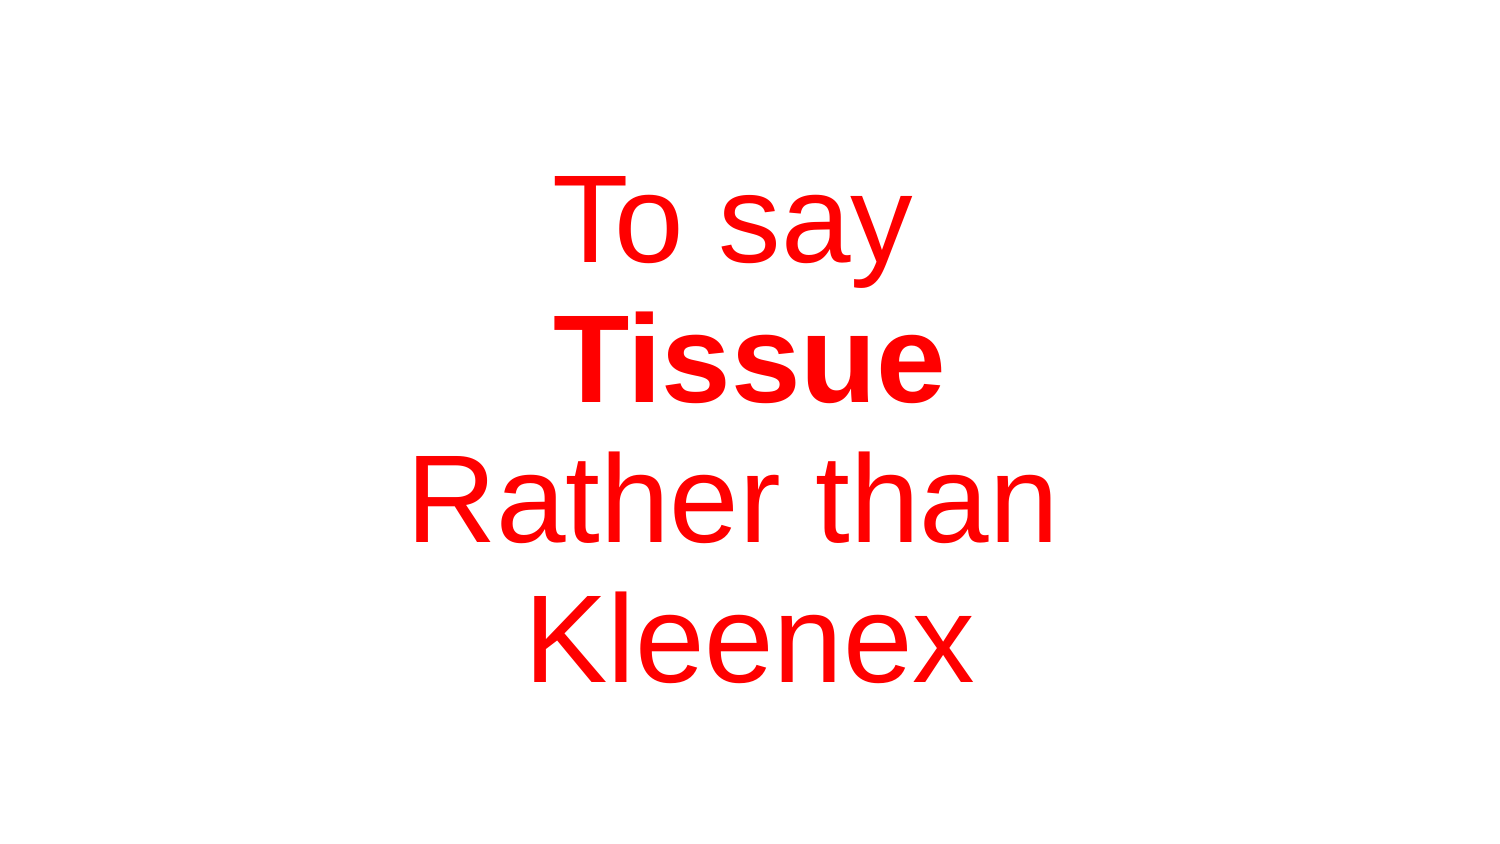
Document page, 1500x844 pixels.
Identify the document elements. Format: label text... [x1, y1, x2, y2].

title To say Tissue Rather than Kleenex [51, 122, 1449, 724]
